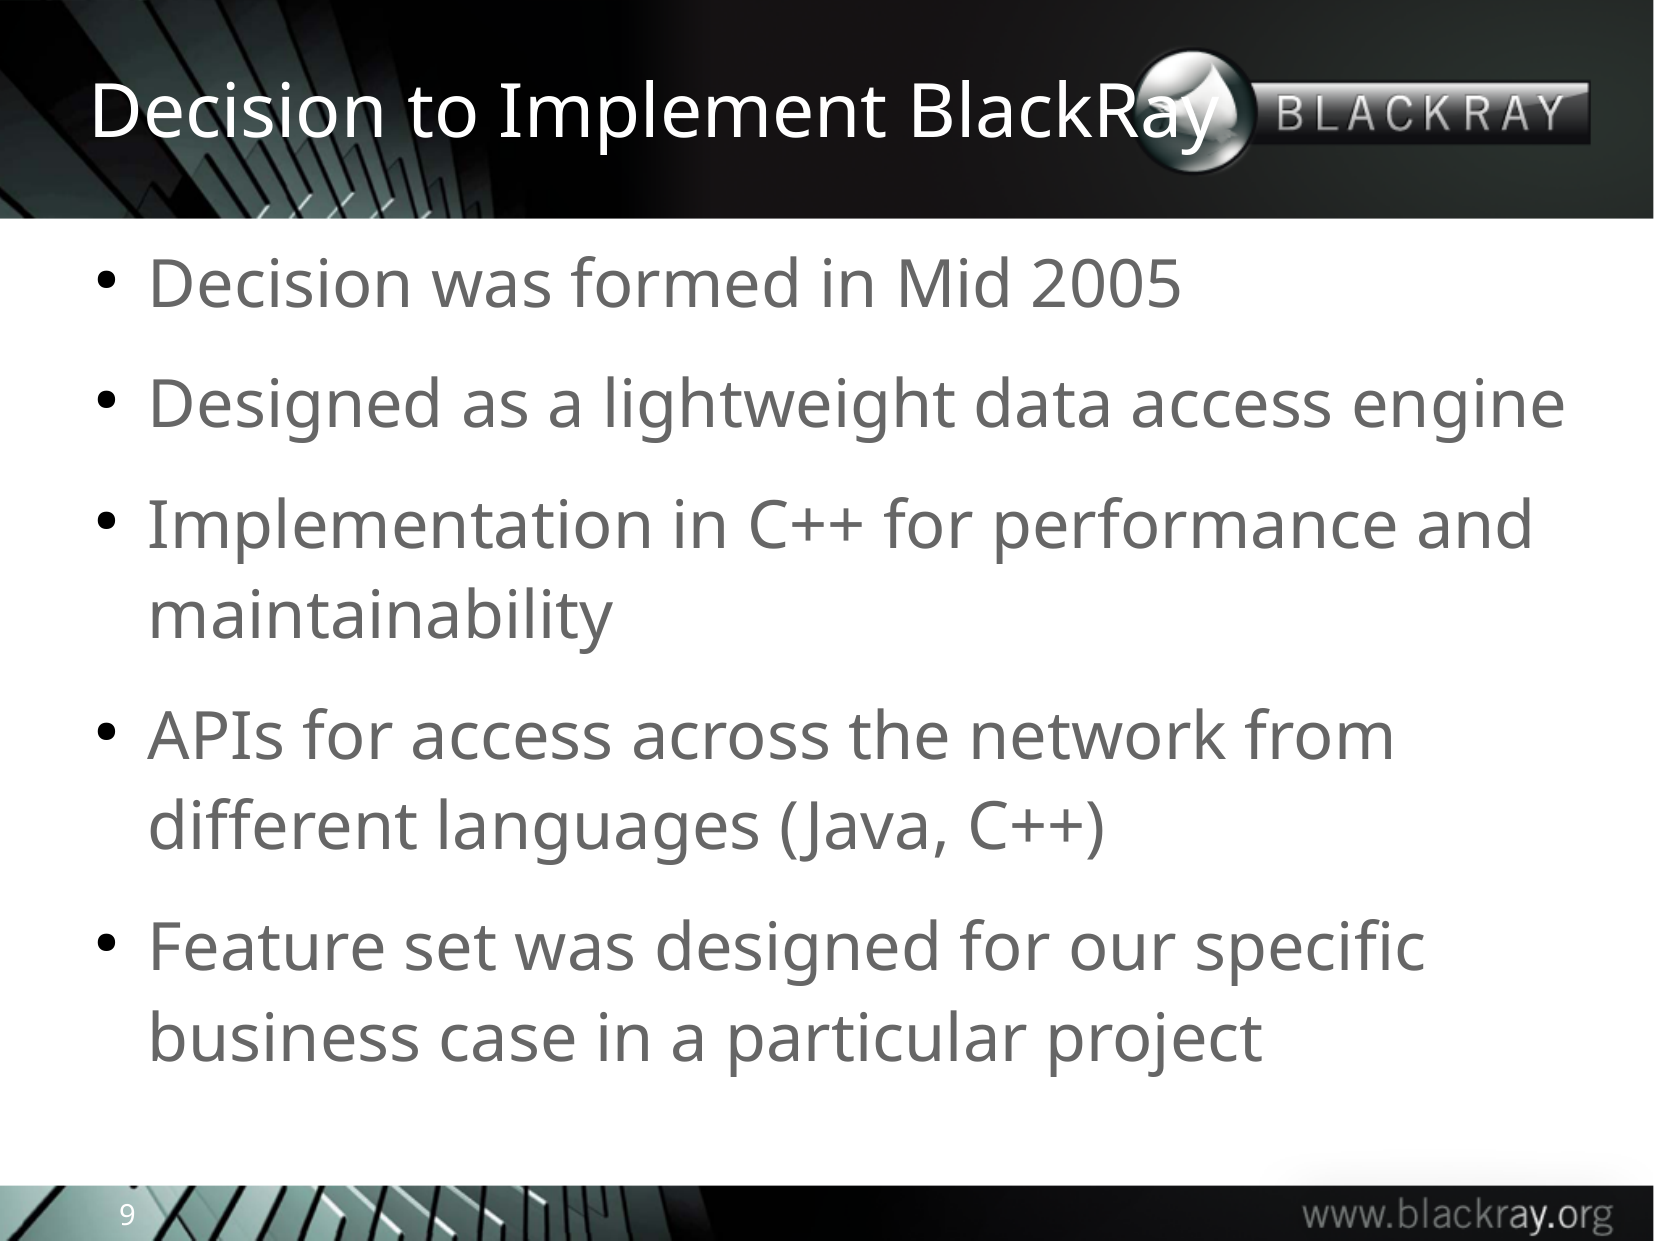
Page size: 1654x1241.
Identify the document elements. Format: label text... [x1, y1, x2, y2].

picture [0, 0, 1654, 1241]
list Decision was formed in Mid 2005 Designed as a lightweight data access engine Implementation in C++ for performance and maintainability APIs for access across the network from different languages (Java, C++) Feature set was designed for our specific business case in a particular project [76, 236, 1625, 1152]
title Decision to Implement BlackRay [88, 38, 1577, 178]
